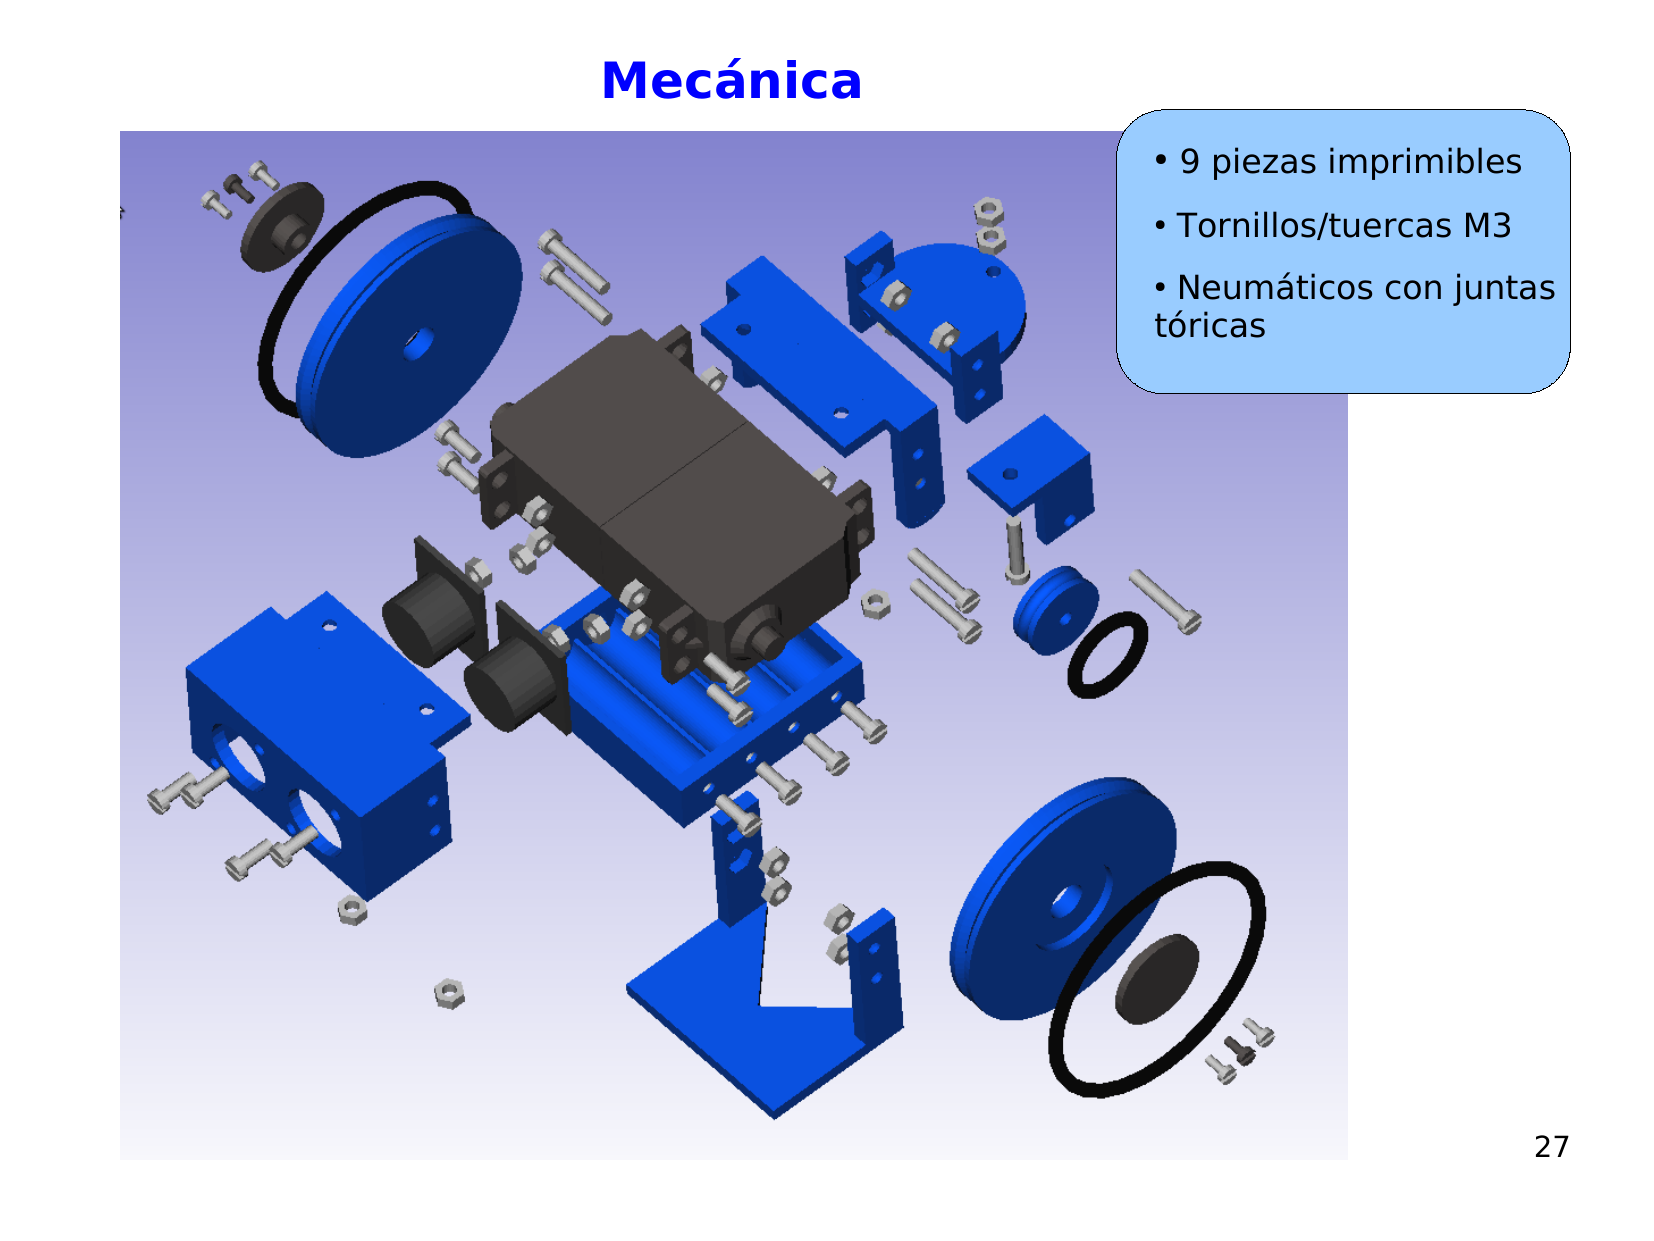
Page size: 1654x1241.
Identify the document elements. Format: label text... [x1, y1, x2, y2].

text_box Mecánica [585, 45, 1188, 119]
text_box [1116, 109, 1570, 394]
text_box 9 piezas imprimibles Tornillos/tuercas M3 Neumáticos con juntas tóricas [1139, 131, 1586, 353]
picture [120, 131, 1348, 1160]
